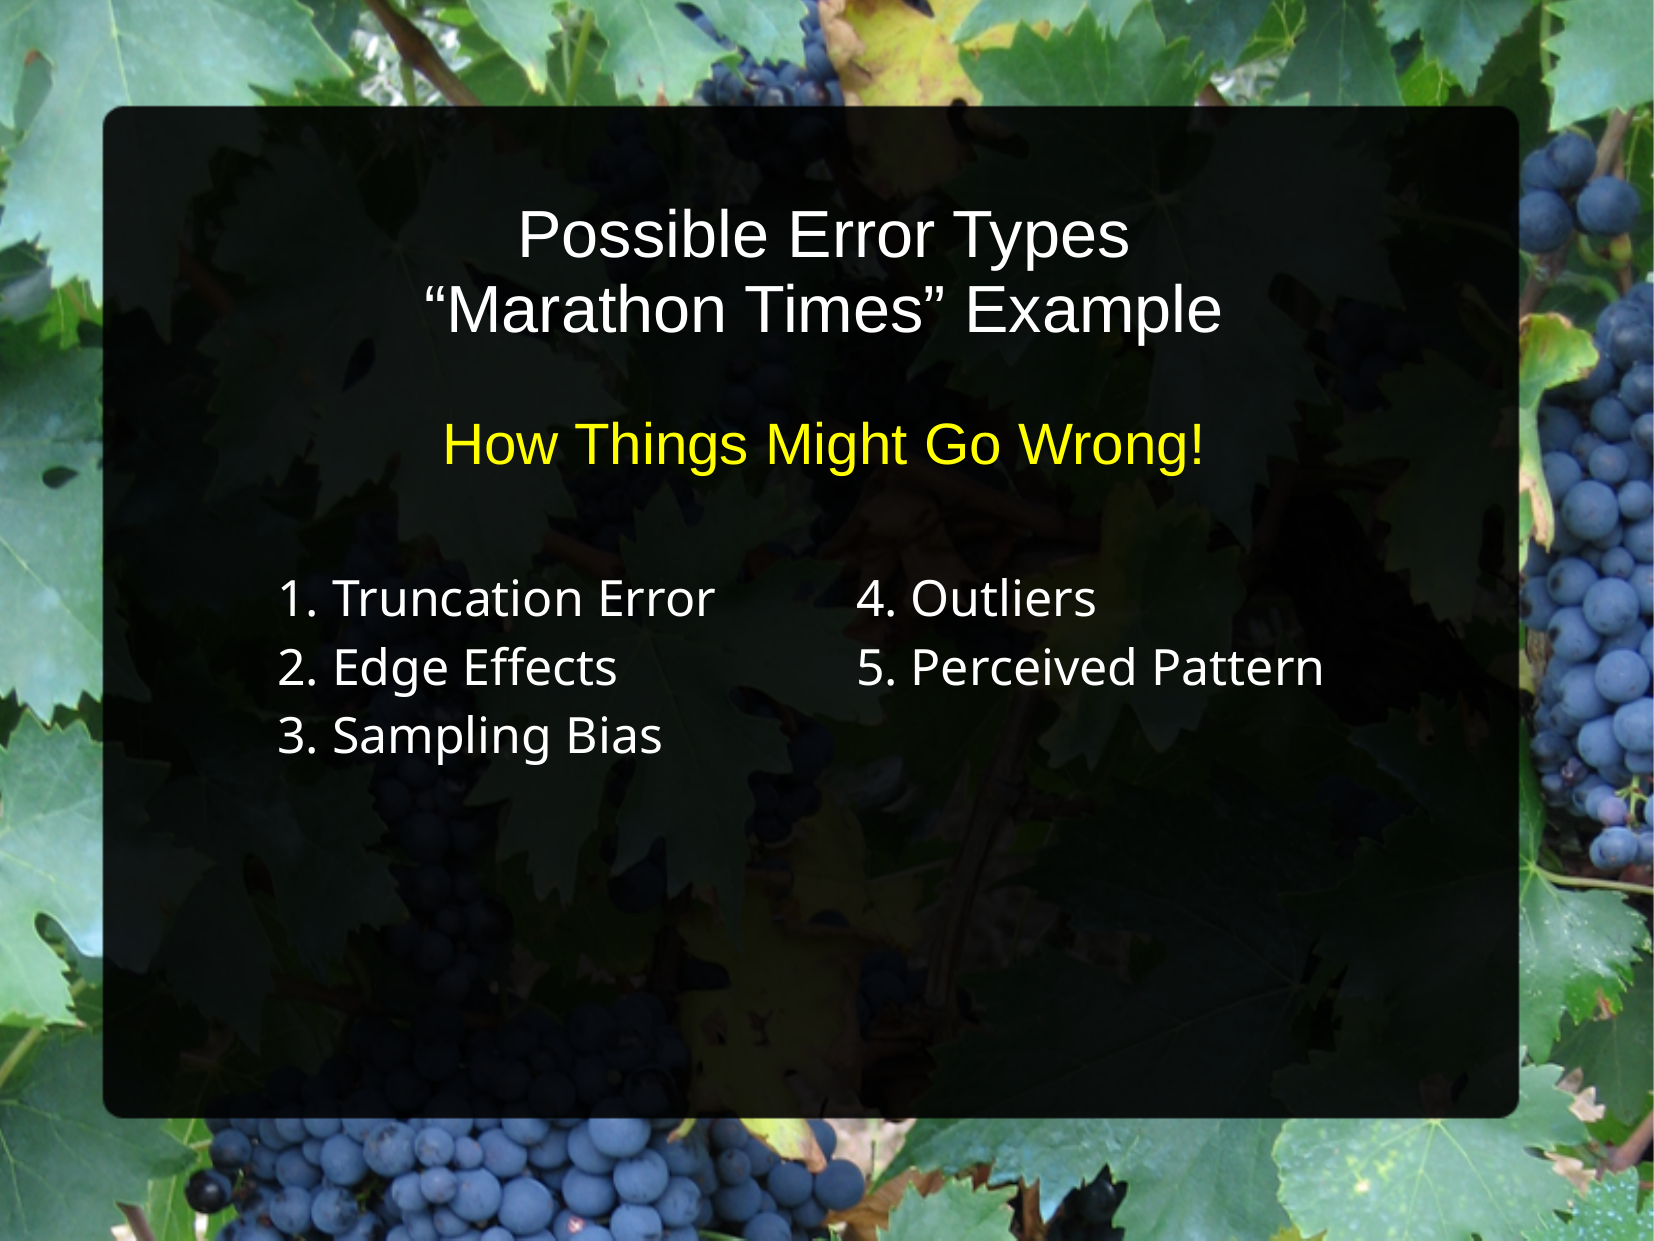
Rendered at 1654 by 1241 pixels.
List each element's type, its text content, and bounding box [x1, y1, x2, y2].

title Possible Error Types “Marathon Times” Example How Things Might Go Wrong! [393, 197, 1256, 478]
text_box . Truncation Error . Edge Effects . Sampling Bias [262, 556, 788, 883]
picture [0, 0, 1654, 1241]
text_box . Outliers . Perceived Pattern [841, 556, 1367, 863]
